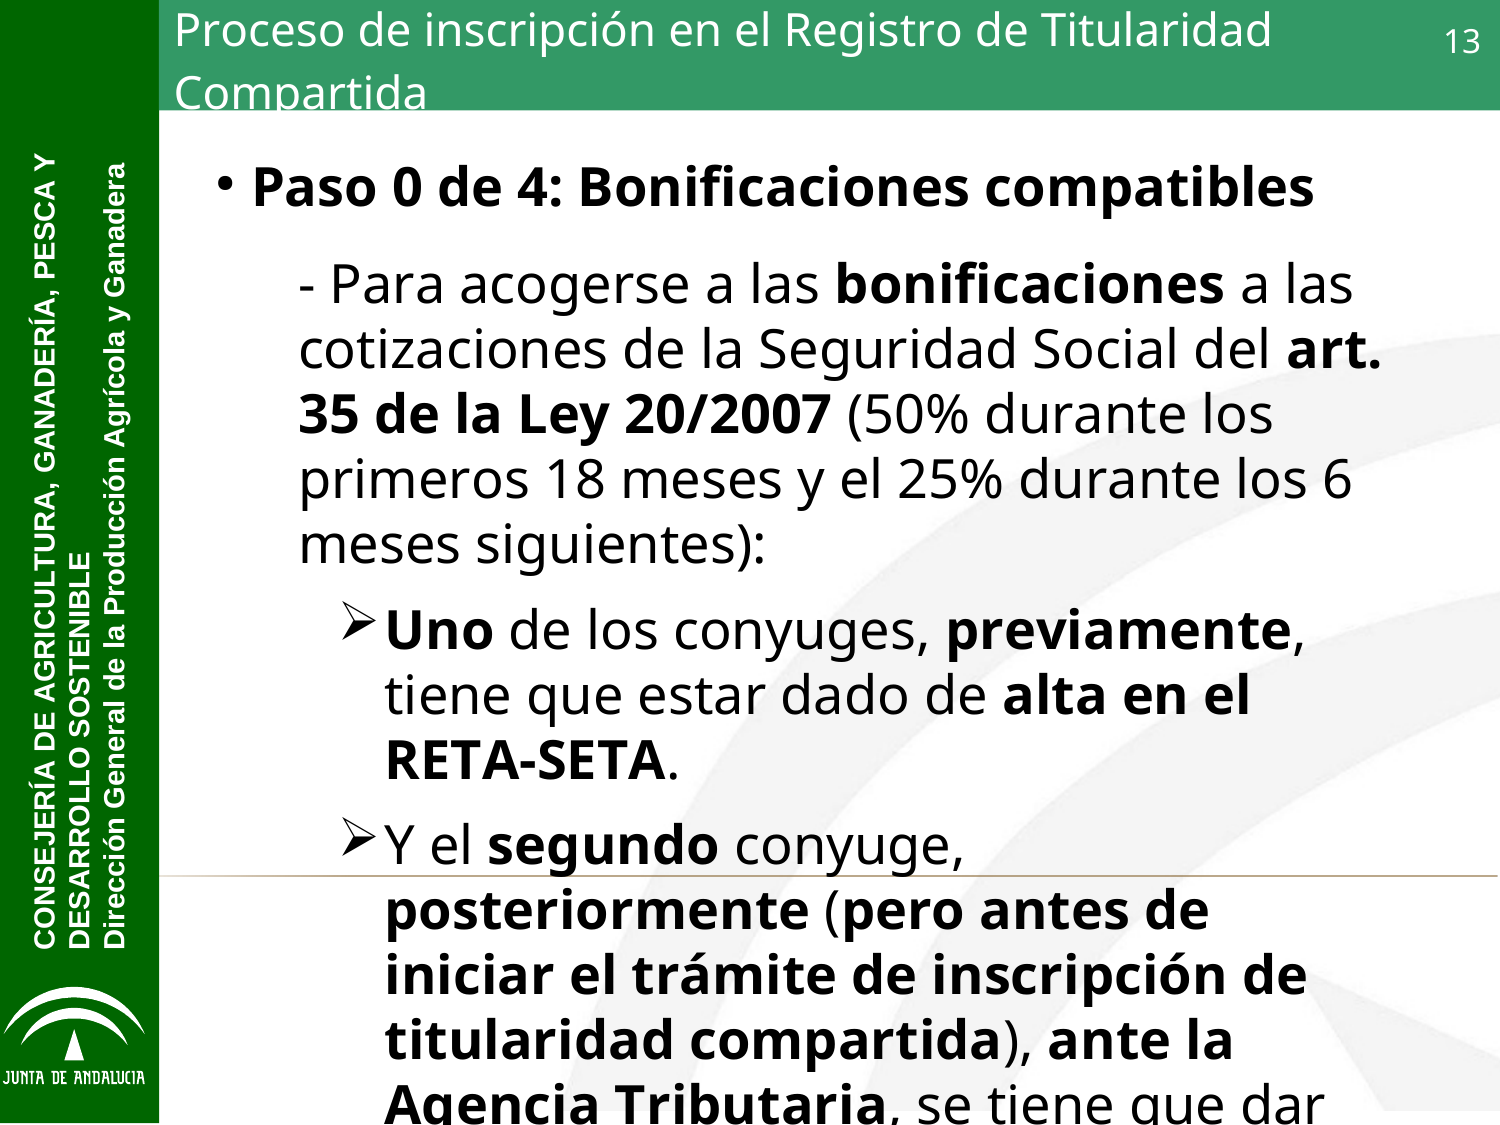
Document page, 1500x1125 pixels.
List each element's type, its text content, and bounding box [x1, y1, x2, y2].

picture [1299, 1105, 1308, 1111]
picture [825, 1105, 842, 1111]
picture [1060, 1105, 1075, 1111]
picture [950, 1105, 992, 1111]
text_box 13 [1428, 12, 1491, 68]
picture [752, 1105, 762, 1111]
picture [597, 1105, 626, 1111]
picture [534, 1105, 555, 1111]
picture [634, 1105, 650, 1111]
picture [425, 186, 1500, 1111]
picture [658, 1105, 675, 1111]
text_box Paso 0 de 4: Bonificaciones compatibles [200, 144, 1400, 225]
picture [1158, 1105, 1166, 1111]
picture [1191, 1105, 1198, 1111]
picture [884, 1105, 927, 1111]
text_box Proceso de inscripción en el Registro de Titularidad Compartida [158, 0, 1500, 111]
picture [683, 1105, 691, 1111]
picture [770, 1105, 802, 1111]
picture [733, 1105, 744, 1111]
picture [1269, 1105, 1294, 1111]
picture [1248, 1105, 1264, 1111]
picture [432, 1105, 444, 1111]
picture [1092, 1105, 1132, 1111]
picture [926, 1105, 945, 1111]
picture [1028, 1105, 1056, 1111]
text_box - Para acogerse a las bonificaciones a las cotizaciones de la Seguridad Social del art. 35 de la Ley 20/2007 (50% durante los primeros 18 meses y el 25% durante los 6 meses siguientes): Uno de los conyuges, previamente, tiene que estar dado de alta en el RETA-SETA. Y el segundo conyuge, posteriormente (pero antes de iniciar el trámite de inscripción de titularidad compartida), ante la Agencia Tributaria, se tiene que dar de alta como colaborador de la explotación agraria. ¿Se puede hacer telemáticamente?: Sí [248, 242, 1406, 1105]
picture [1080, 1105, 1087, 1111]
picture [810, 1105, 817, 1111]
picture [500, 1105, 511, 1111]
picture [850, 1105, 876, 1111]
picture [1171, 1105, 1186, 1111]
picture [1137, 1105, 1153, 1111]
picture [1203, 1105, 1243, 1111]
picture [451, 1105, 459, 1111]
picture [1015, 1105, 1023, 1111]
picture [563, 1105, 589, 1111]
picture [699, 1105, 711, 1111]
picture [997, 1105, 1011, 1111]
